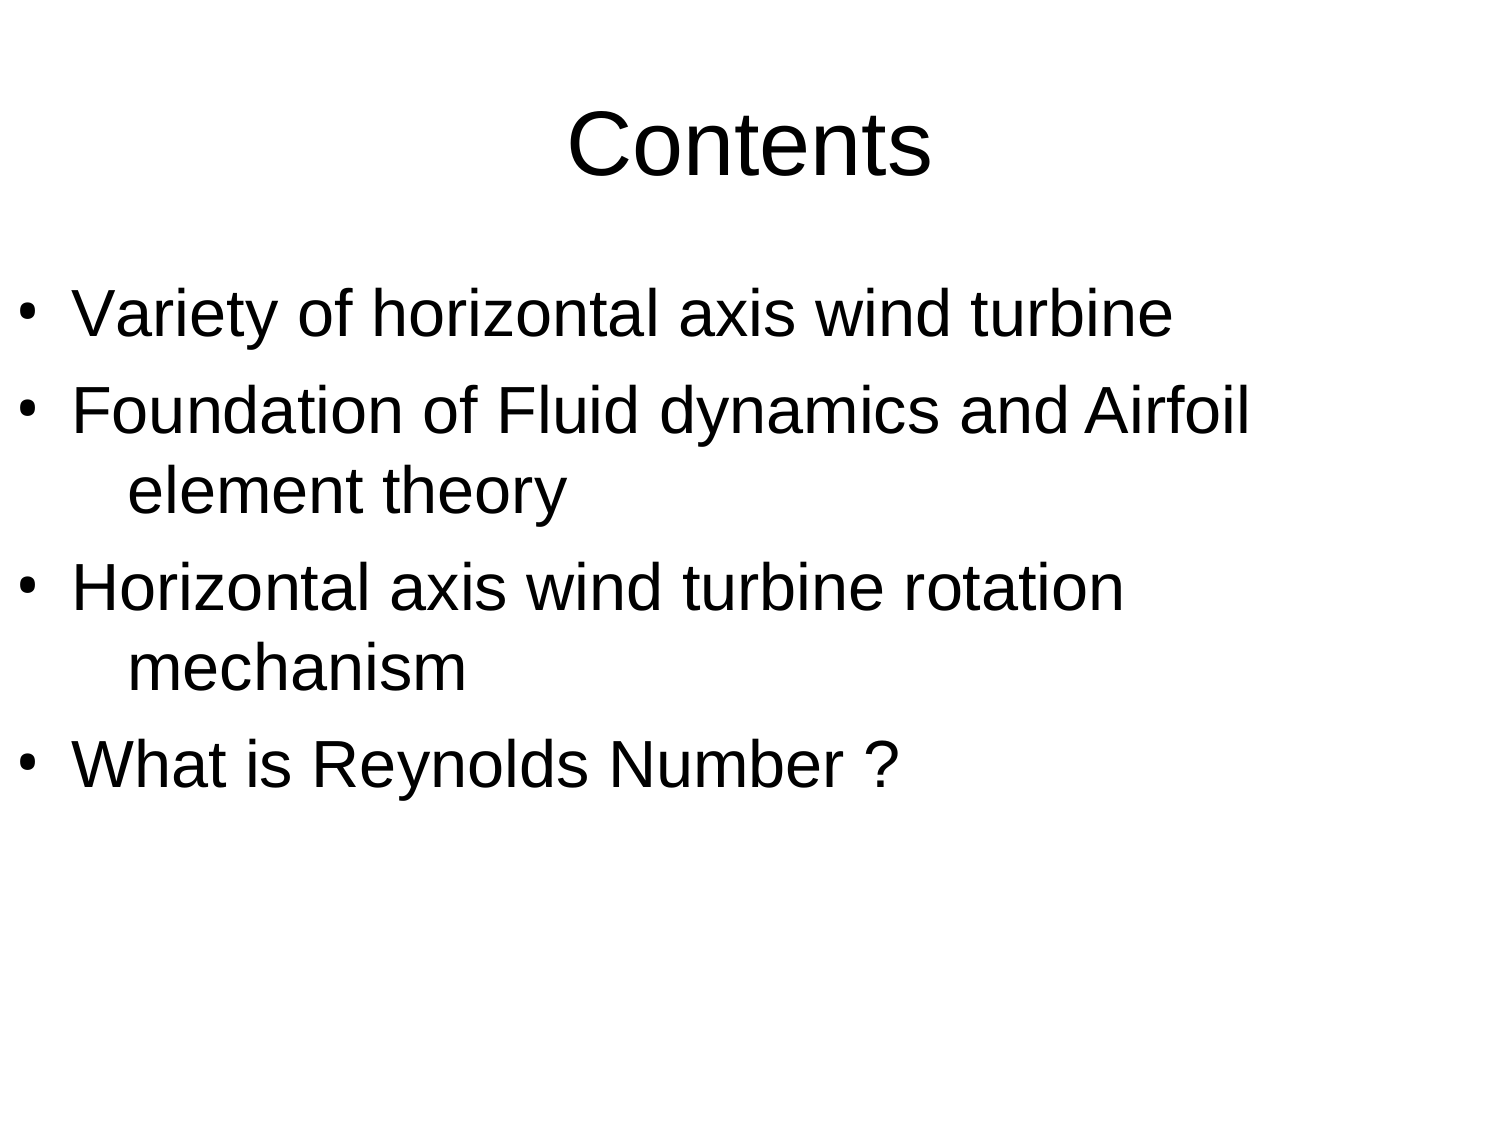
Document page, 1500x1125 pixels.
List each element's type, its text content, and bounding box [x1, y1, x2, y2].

list Variety of horizontal axis wind turbine Foundation of Fluid dynamics and Airfoil element theory Horizontal axis wind turbine rotation mechanism What is Reynolds Number ? [0, 262, 1500, 1005]
title Contents [75, 45, 1426, 233]
